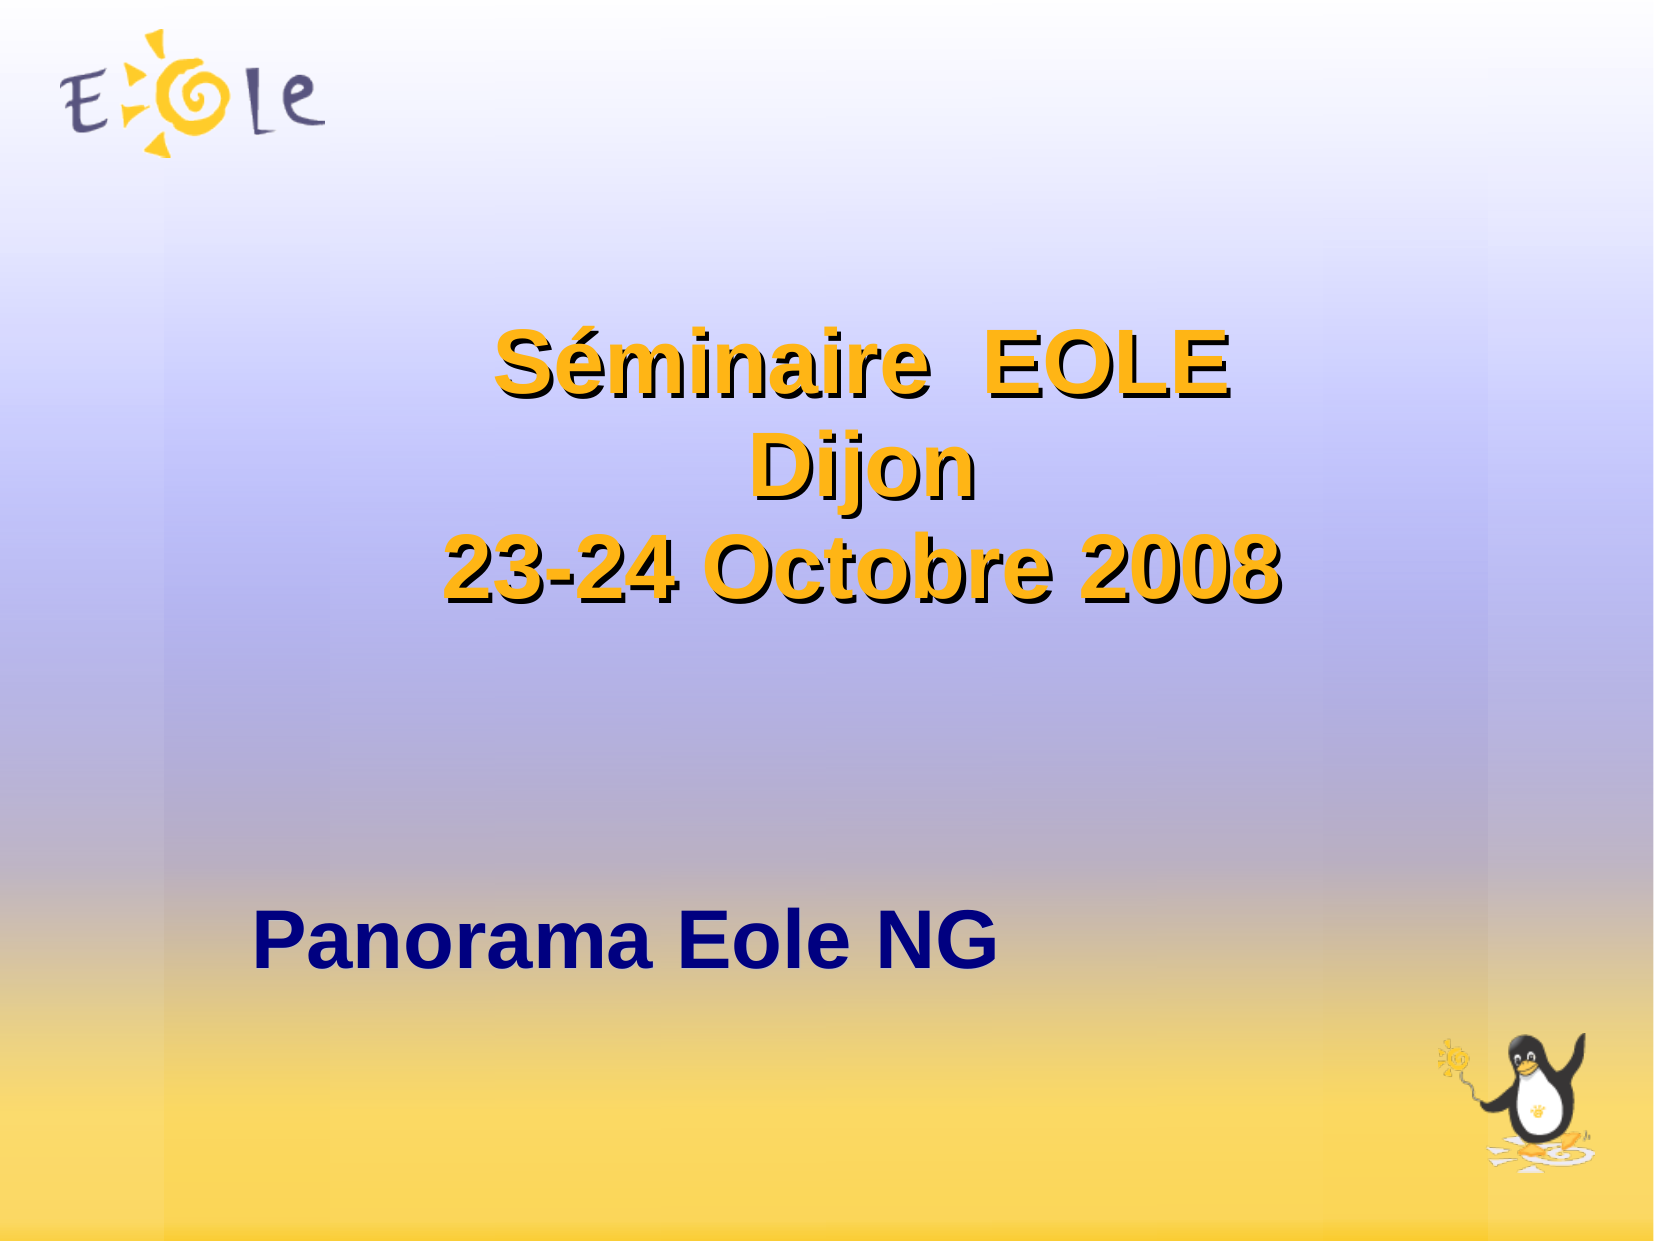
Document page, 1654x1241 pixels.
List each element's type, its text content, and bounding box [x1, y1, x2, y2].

picture [0, 0, 1654, 1241]
text_box Panorama Eole NG [236, 885, 1016, 1008]
title Séminaire EOLE Dijon 23-24 Octobre 2008 [118, 191, 1607, 739]
